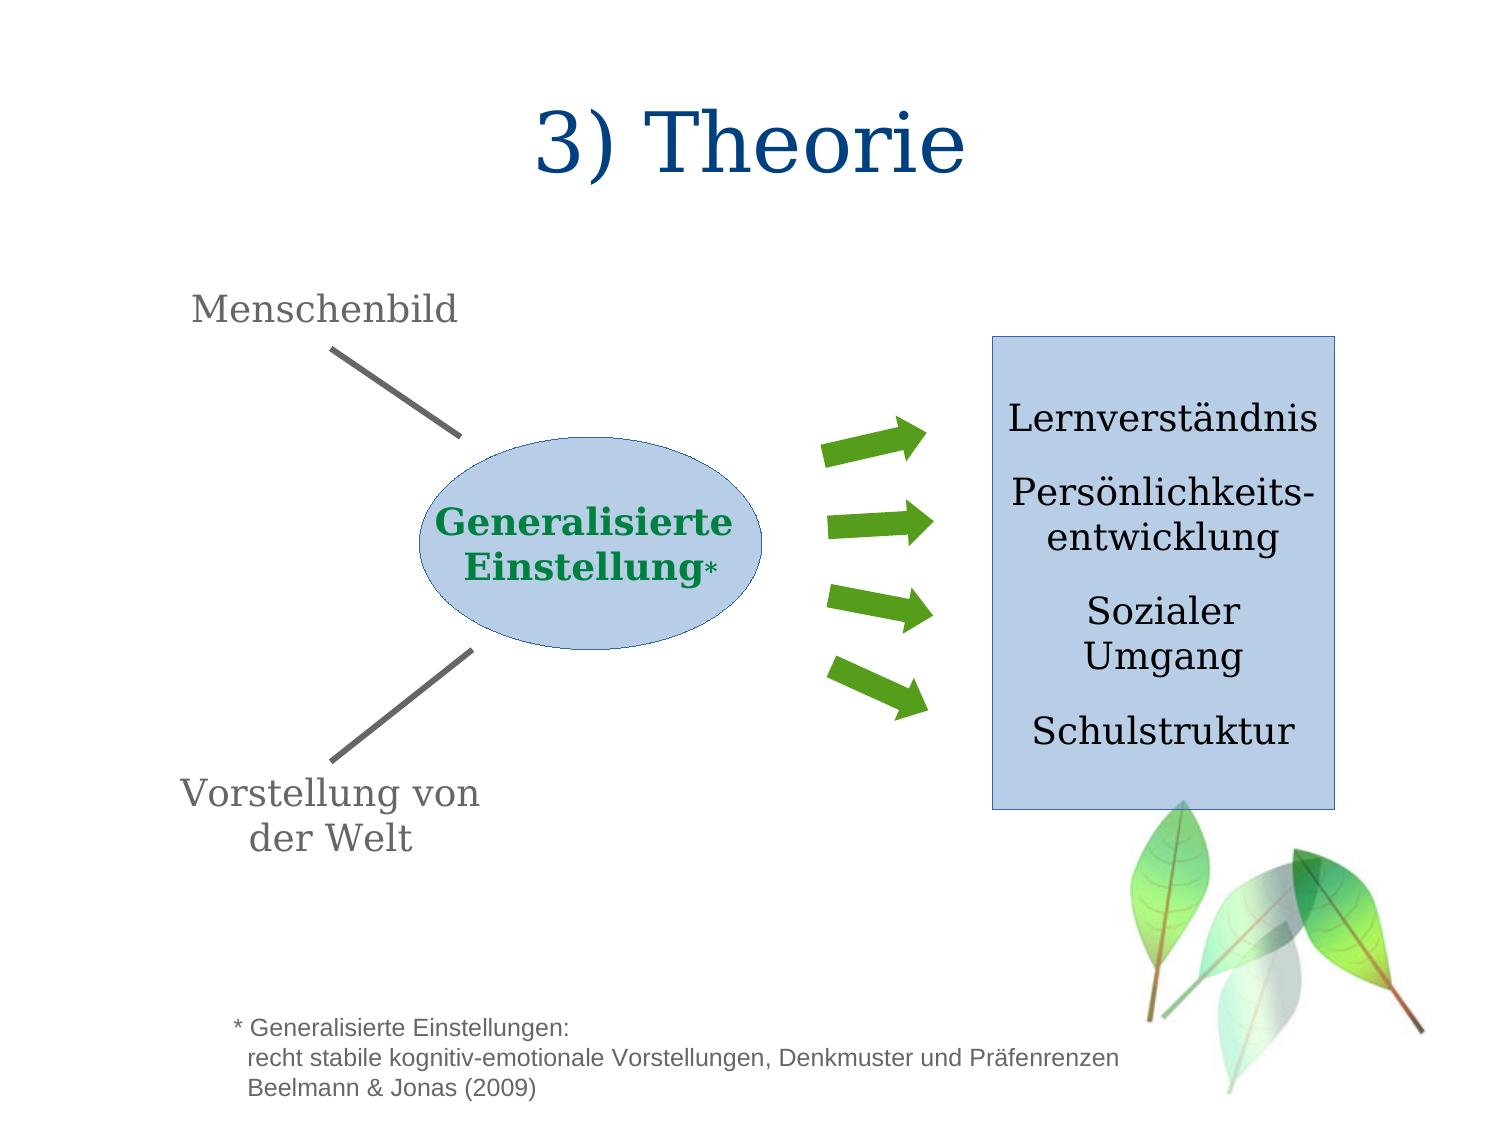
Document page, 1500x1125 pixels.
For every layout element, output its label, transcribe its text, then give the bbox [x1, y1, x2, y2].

text_box Lernverständnis Persönlichkeits- entwicklung Sozialer Umgang Schulstruktur [992, 336, 1335, 810]
text_box Generalisierte Einstellung* [419, 437, 762, 650]
text_box [820, 415, 927, 468]
text_box [826, 655, 929, 721]
text_box Vorstellung von der Welt [159, 761, 502, 867]
title 3) Theorie [75, 45, 1426, 233]
text_box * Generalisierte Einstellungen: recht stabile kognitiv-emotionale Vorstellungen, Denkmuster und Präfenrenzen Beelmann & Jonas (2009) [218, 1003, 1199, 1109]
picture [1130, 799, 1426, 1094]
text_box [827, 499, 934, 547]
text_box Menschenbild [153, 277, 497, 338]
text_box [826, 583, 934, 634]
